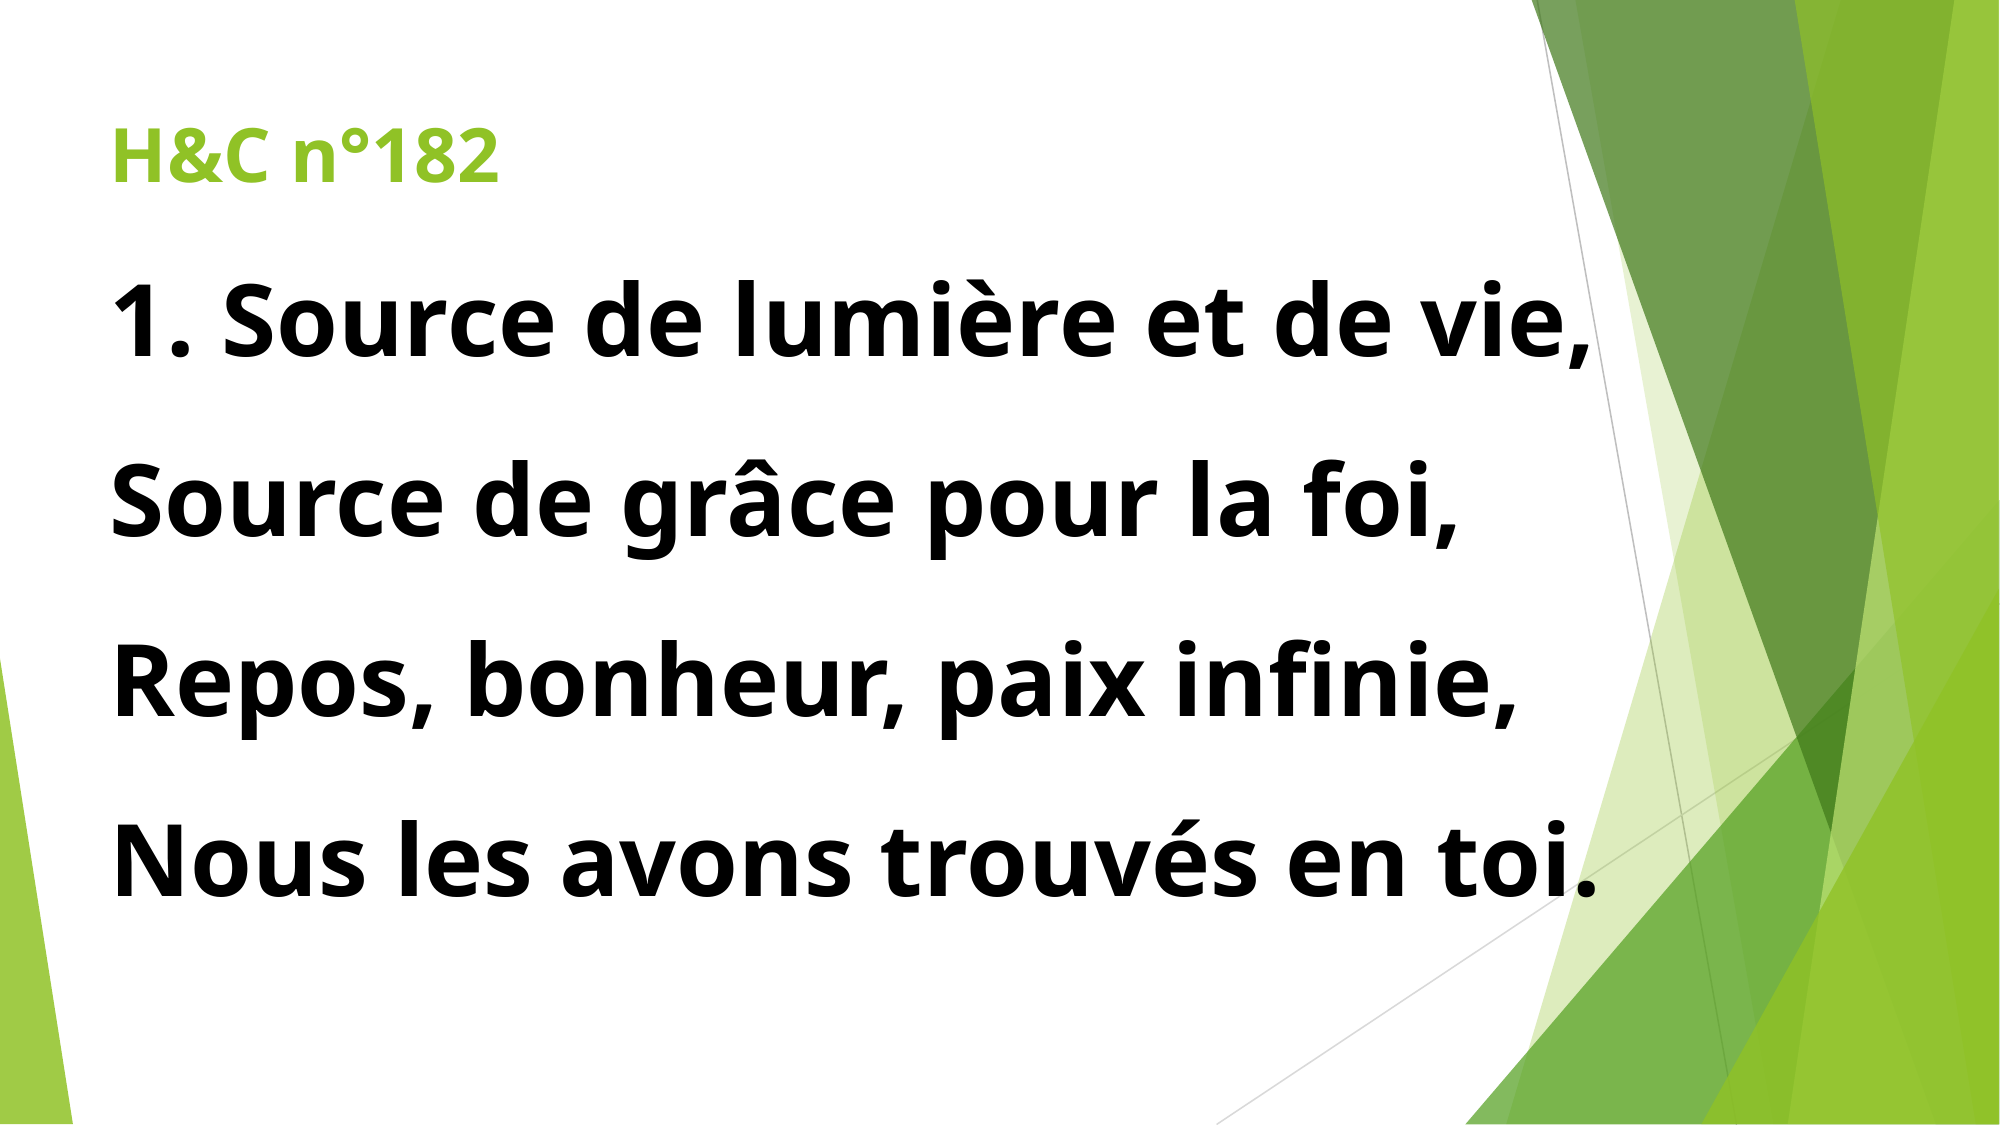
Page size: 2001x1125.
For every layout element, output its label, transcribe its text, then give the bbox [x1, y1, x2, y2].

text_box H&C n°182 [94, 99, 1522, 188]
text_box 1. Source de lumière et de vie, Source de grâce pour la foi, Repos, bonheur, paix infinie, Nous les avons trouvés en toi. [94, 188, 1961, 1051]
